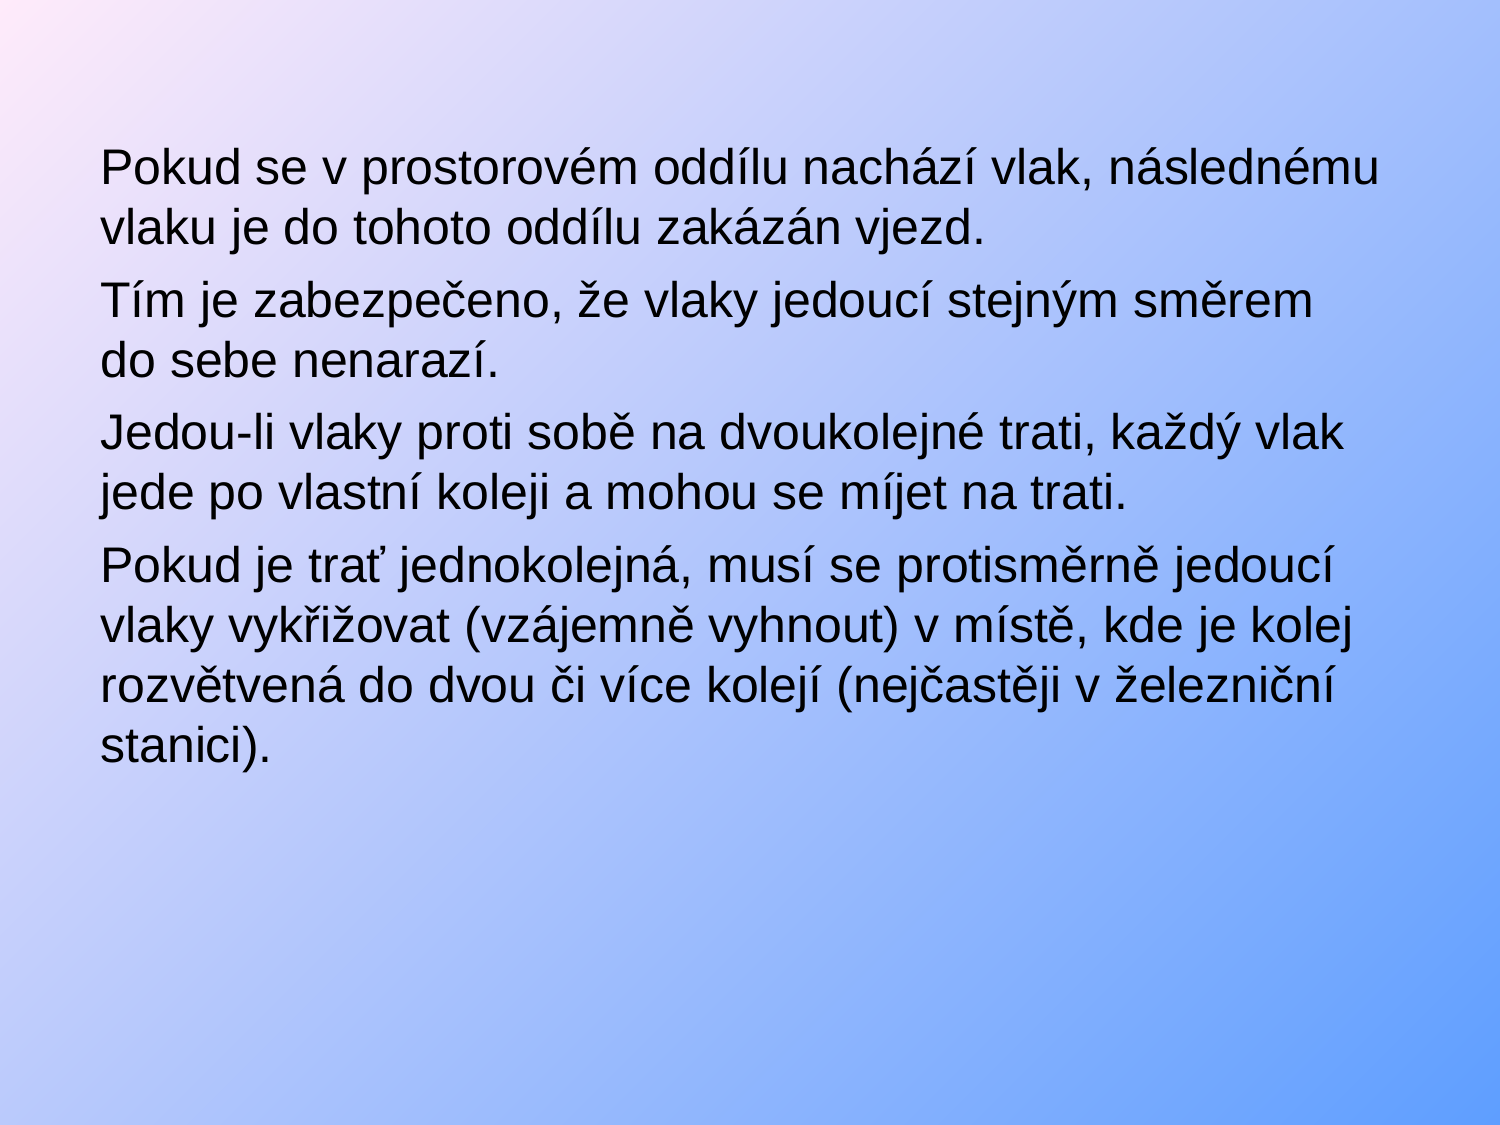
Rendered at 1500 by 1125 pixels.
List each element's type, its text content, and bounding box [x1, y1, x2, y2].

list Pokud se v prostorovém oddílu nachází vlak, následnému vlaku je do tohoto oddílu zakázán vjezd. Tím je zabezpečeno, že vlaky jedoucí stejným směrem do sebe nenarazí. Jedou-li vlaky proti sobě na dvoukolejné trati, každý vlak jede po vlastní koleji a mohou se míjet na trati. Pokud je trať jednokolejná, musí se protisměrně jedoucí vlaky vykřižovat (vzájemně vyhnout) v místě, kde je kolej rozvětvená do dvou či více kolejí (nejčastěji v železniční stanici). [29, 54, 1459, 1083]
